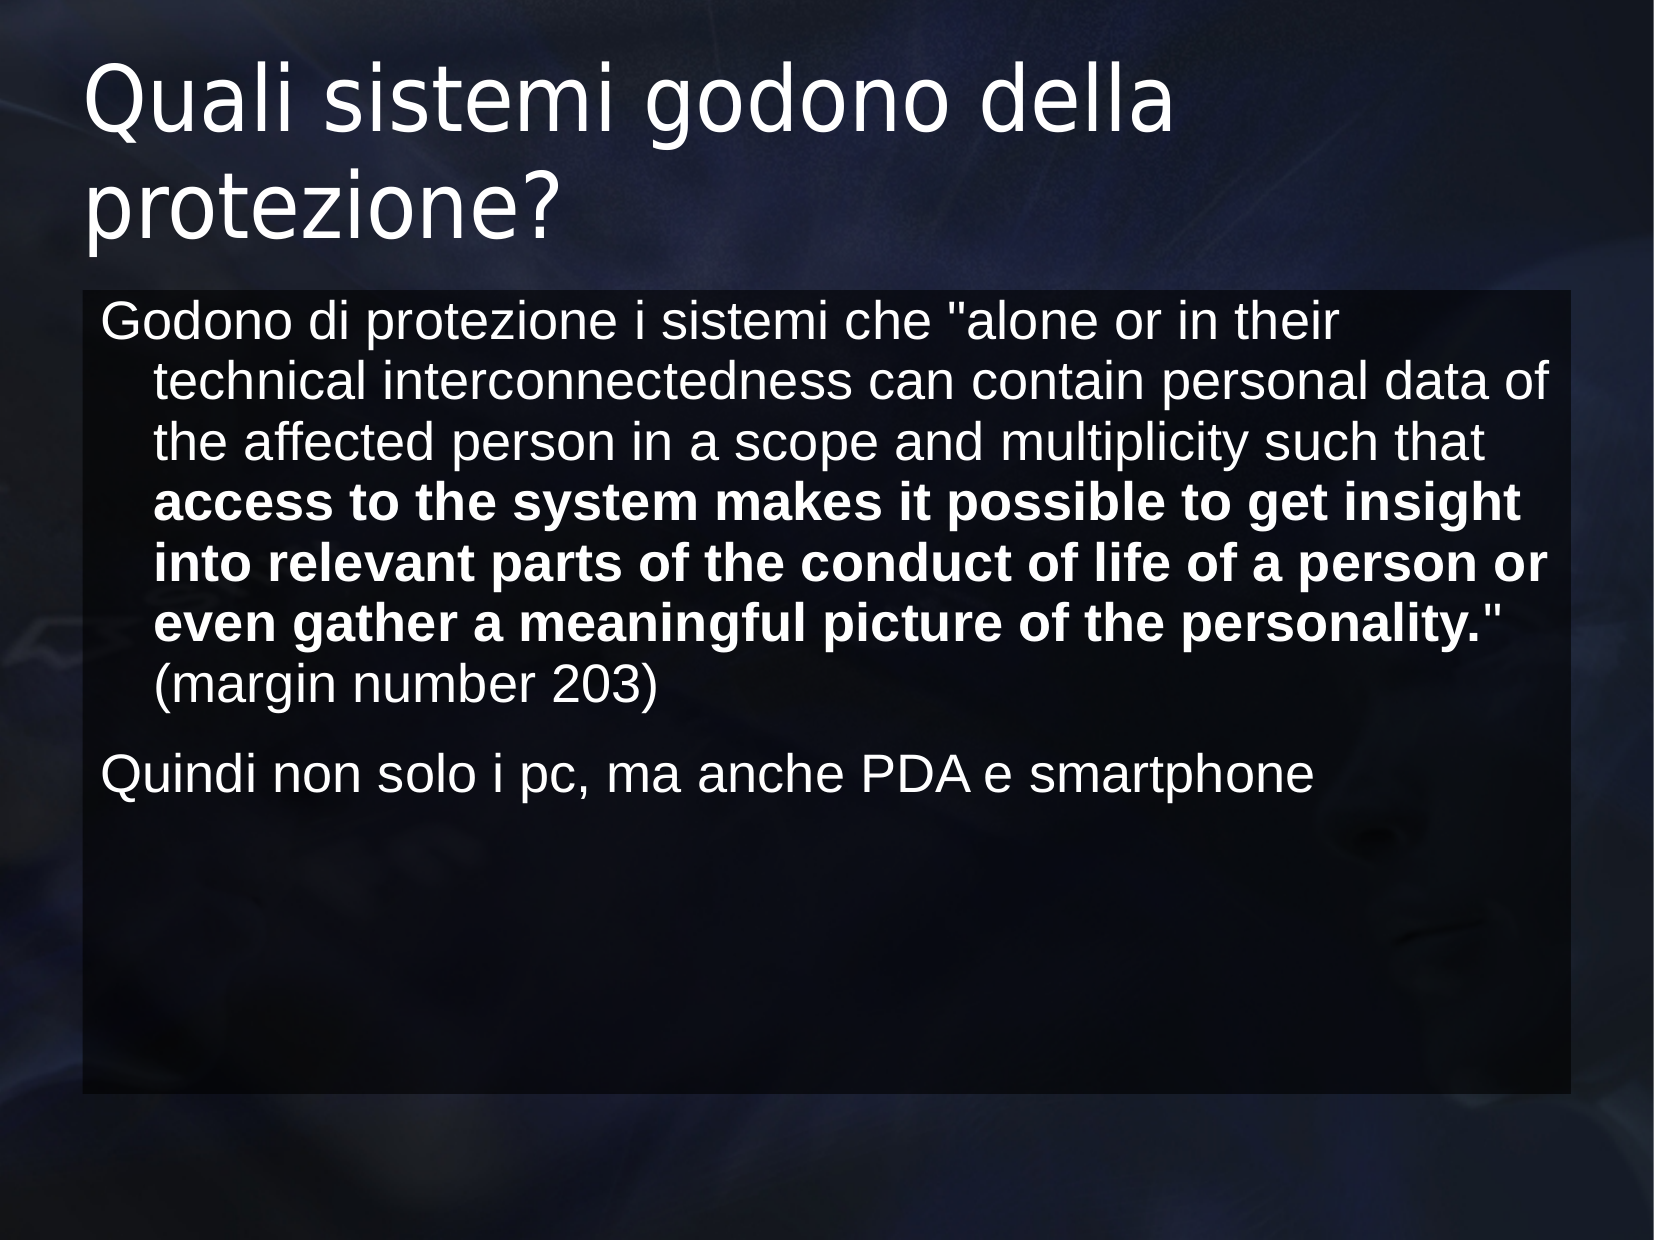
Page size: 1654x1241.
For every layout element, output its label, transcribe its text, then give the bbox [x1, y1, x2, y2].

list Godono di protezione i sistemi che "alone or in their technical interconnectedness can contain personal data of the affected person in a scope and multiplicity such that access to the system makes it possible to get insight into relevant parts of the conduct of life of a person or even gather a meaningful picture of the personality." (margin number 203) Quindi non solo i pc, ma anche PDA e smartphone [82, 290, 1571, 1094]
picture [0, 0, 1654, 1240]
title Quali sistemi godono della protezione? [82, 45, 1571, 261]
